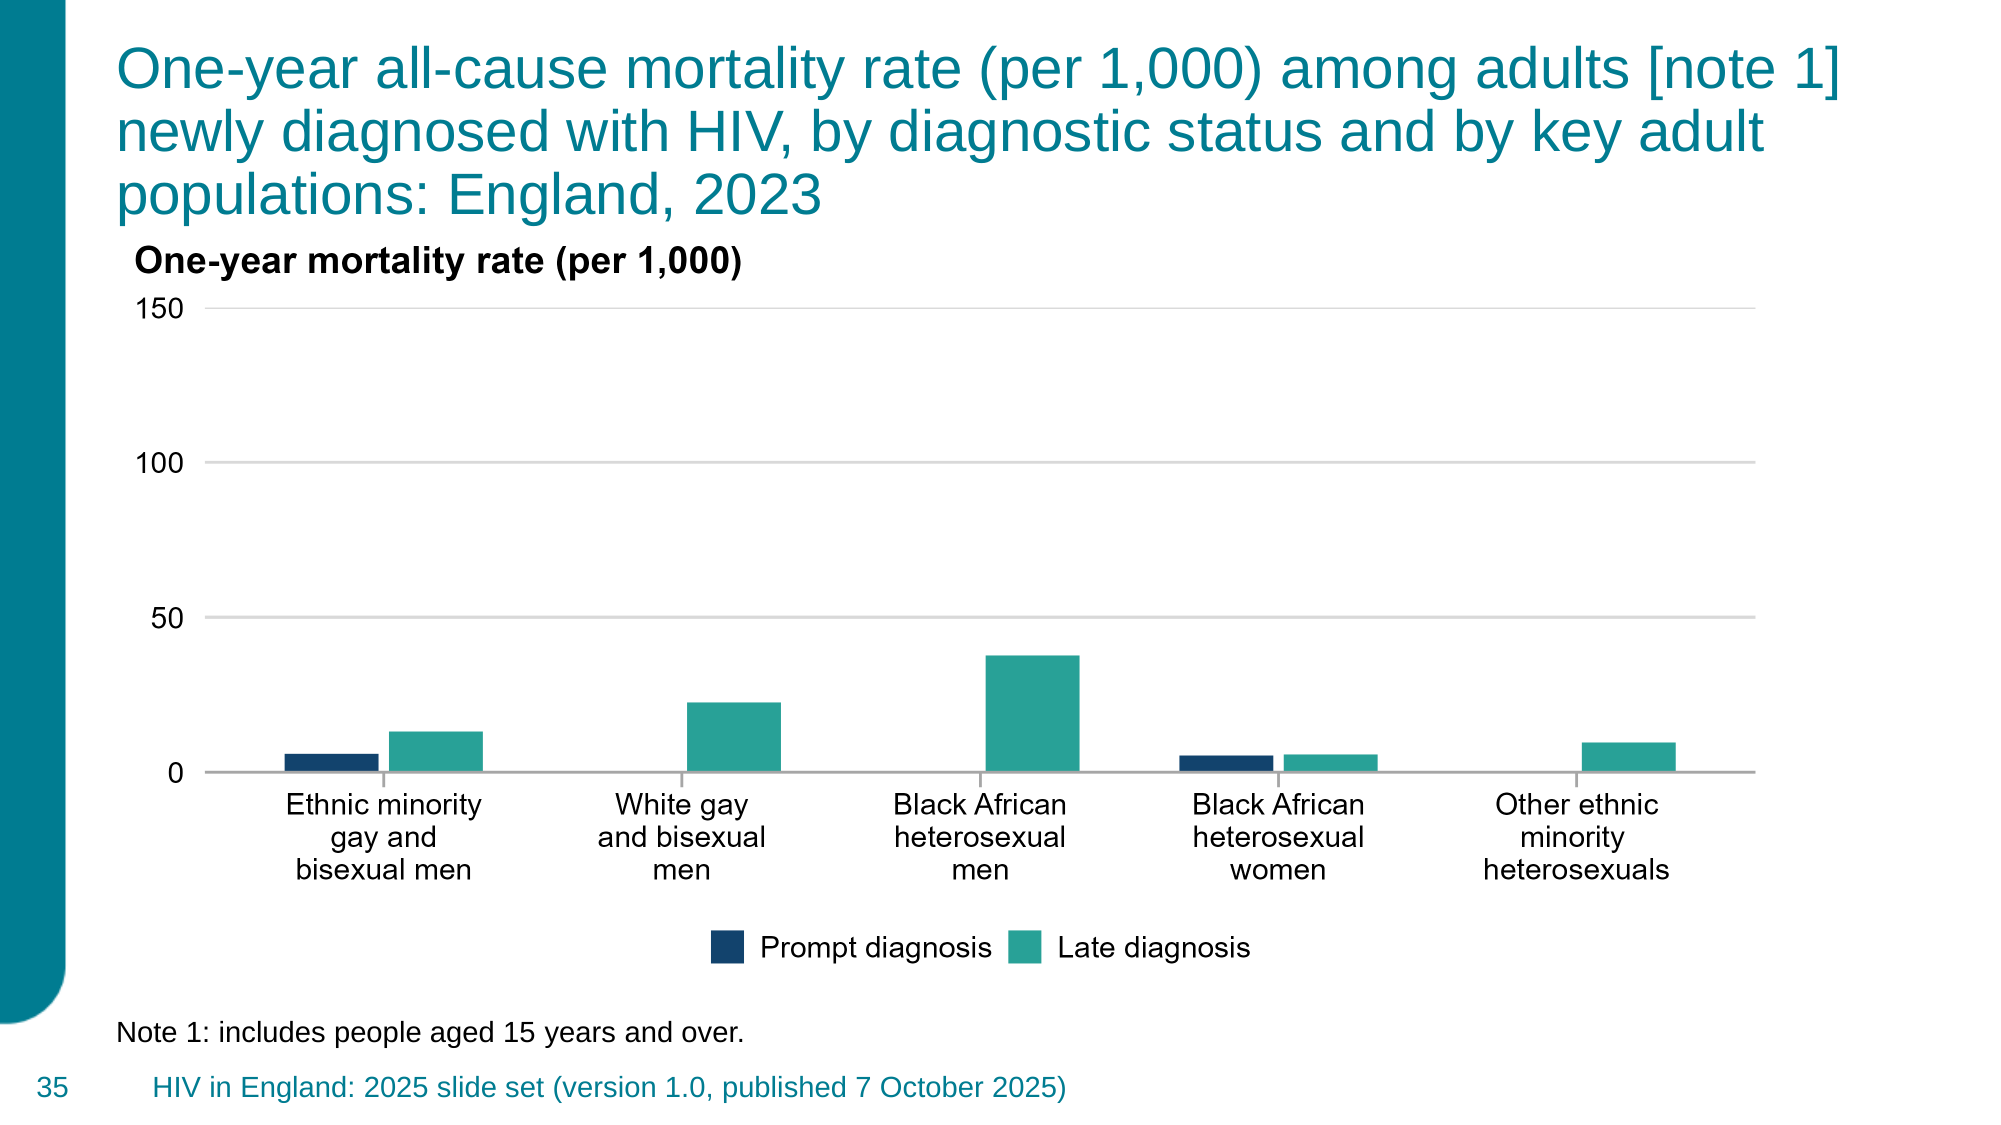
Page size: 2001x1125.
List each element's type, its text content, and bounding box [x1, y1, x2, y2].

text_box [21, 1056, 120, 1117]
text_box HIV in England: 2025 slide set (version 1.0, published 7 October 2025) [137, 1056, 1780, 1116]
title One-year all-cause mortality rate (per 1,000) among adults [note 1] newly diagnosed with HIV, by diagnostic status and by key adult populations: England, 2023 [101, 30, 1926, 221]
text_box Note 1: includes people aged 15 years and over. [101, 1005, 1979, 1057]
picture [119, 243, 1770, 994]
